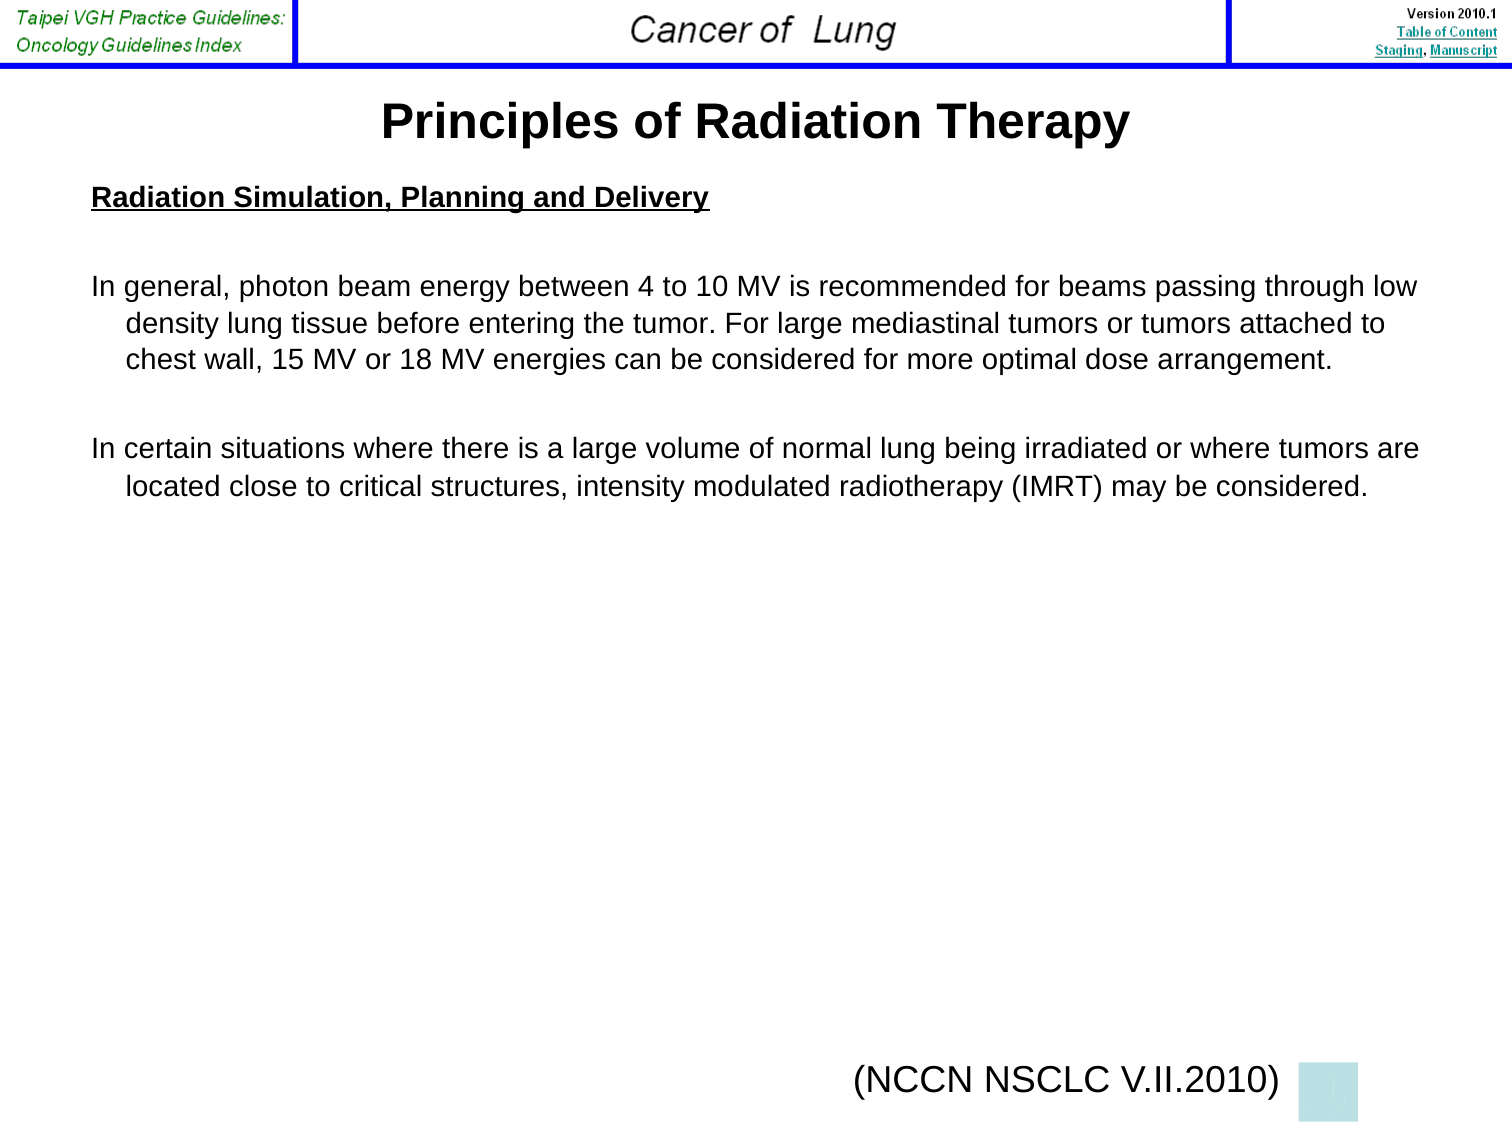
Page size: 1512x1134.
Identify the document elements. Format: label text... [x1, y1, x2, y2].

list Radiation Simulation, Planning and Delivery In general, photon beam energy between 4 to 10 MV is recommended for beams passing through low density lung tissue before entering the tumor. For large mediastinal tumors or tumors attached to chest wall, 15 MV or 18 MV energies can be considered for more optimal dose arrangement. In certain situations where there is a large volume of normal lung being irradiated or where tumors are located close to critical structures, intensity modulated radiotherapy (IMRT) may be considered. [41, 168, 1453, 559]
title Principles of Radiation Therapy [0, 70, 1512, 166]
text_box (NCCN NSCLC V.II.2010) [838, 1047, 1295, 1107]
